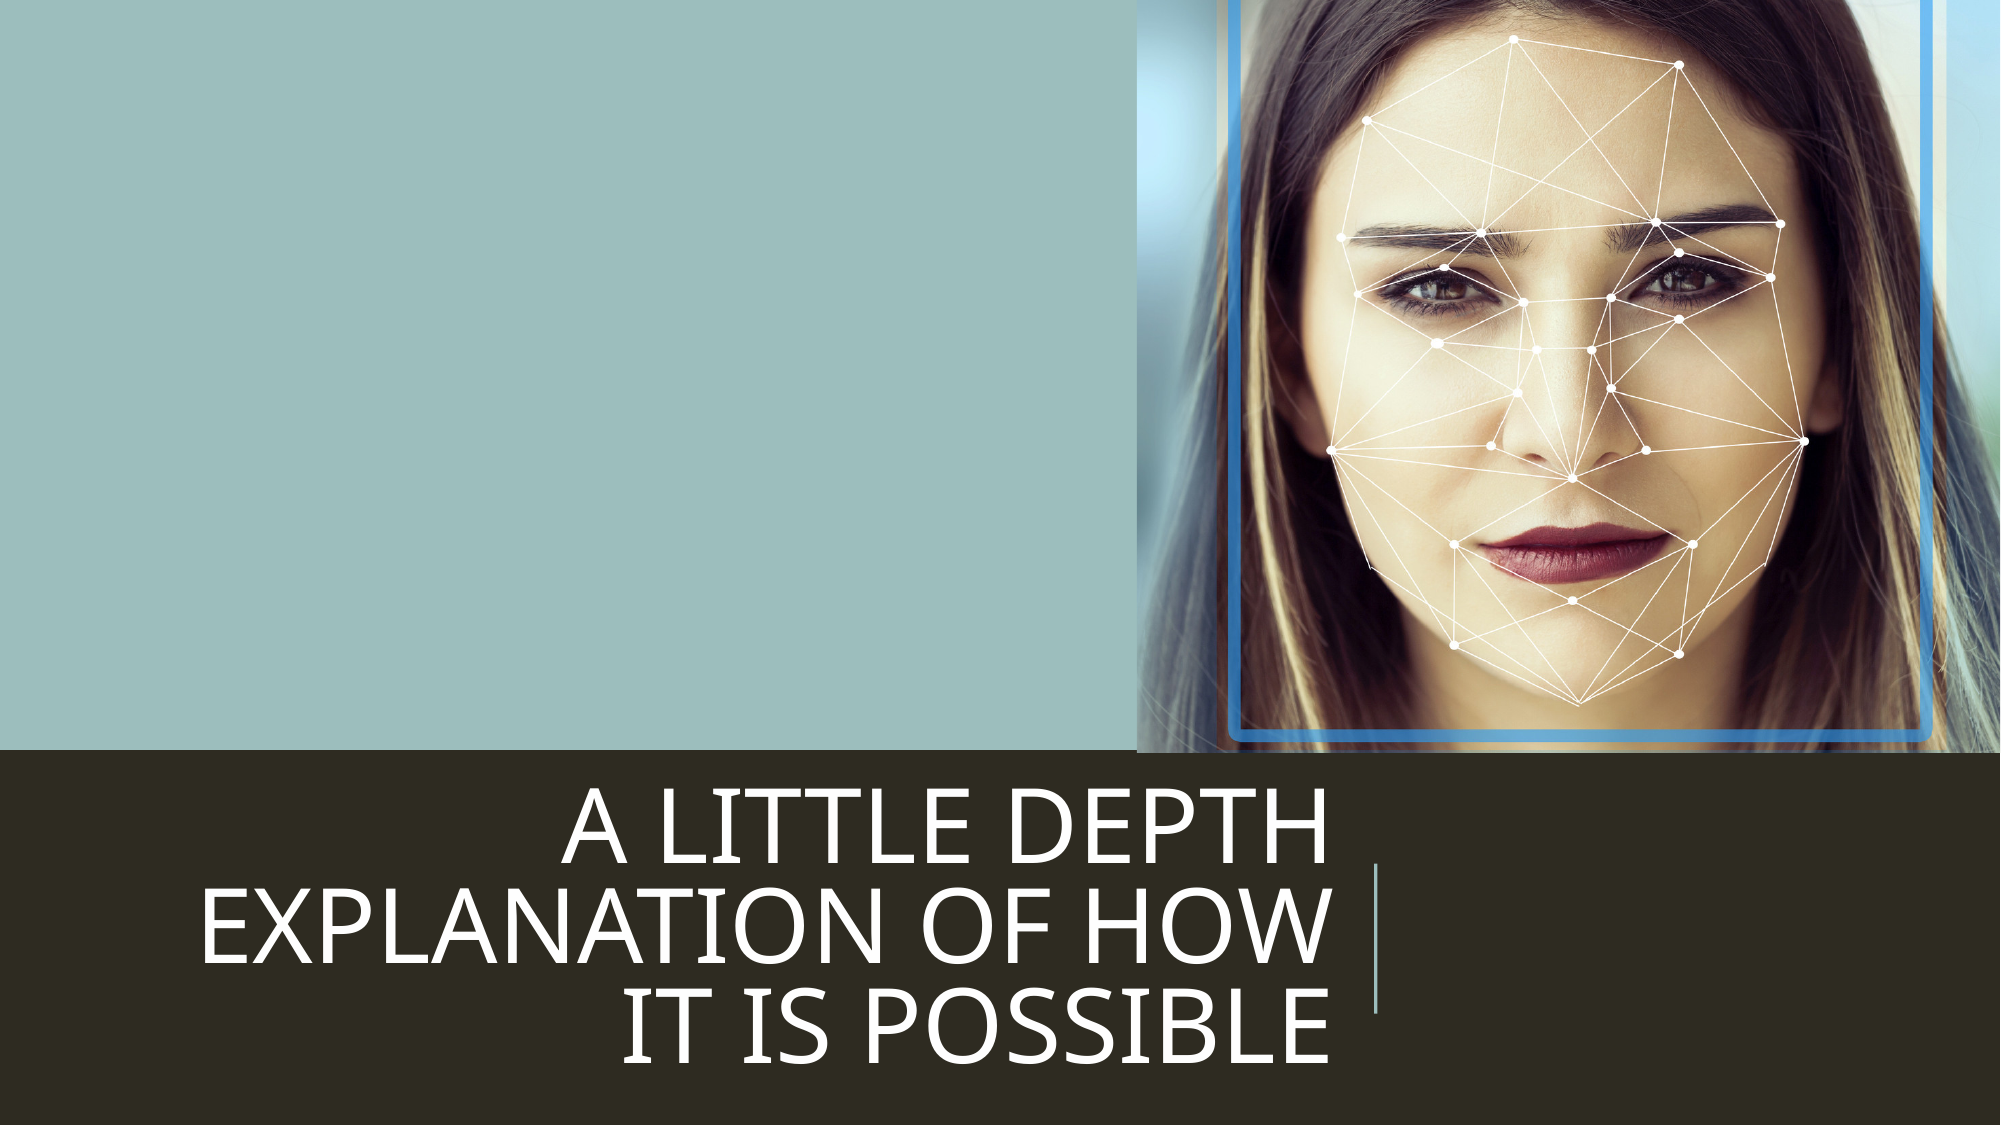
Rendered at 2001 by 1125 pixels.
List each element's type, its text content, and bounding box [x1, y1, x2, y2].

title A LITTLE DEPTH EXPLANATION OF HOW IT IS POSSIBLE [75, 813, 1350, 1054]
picture [1136, 0, 2001, 755]
